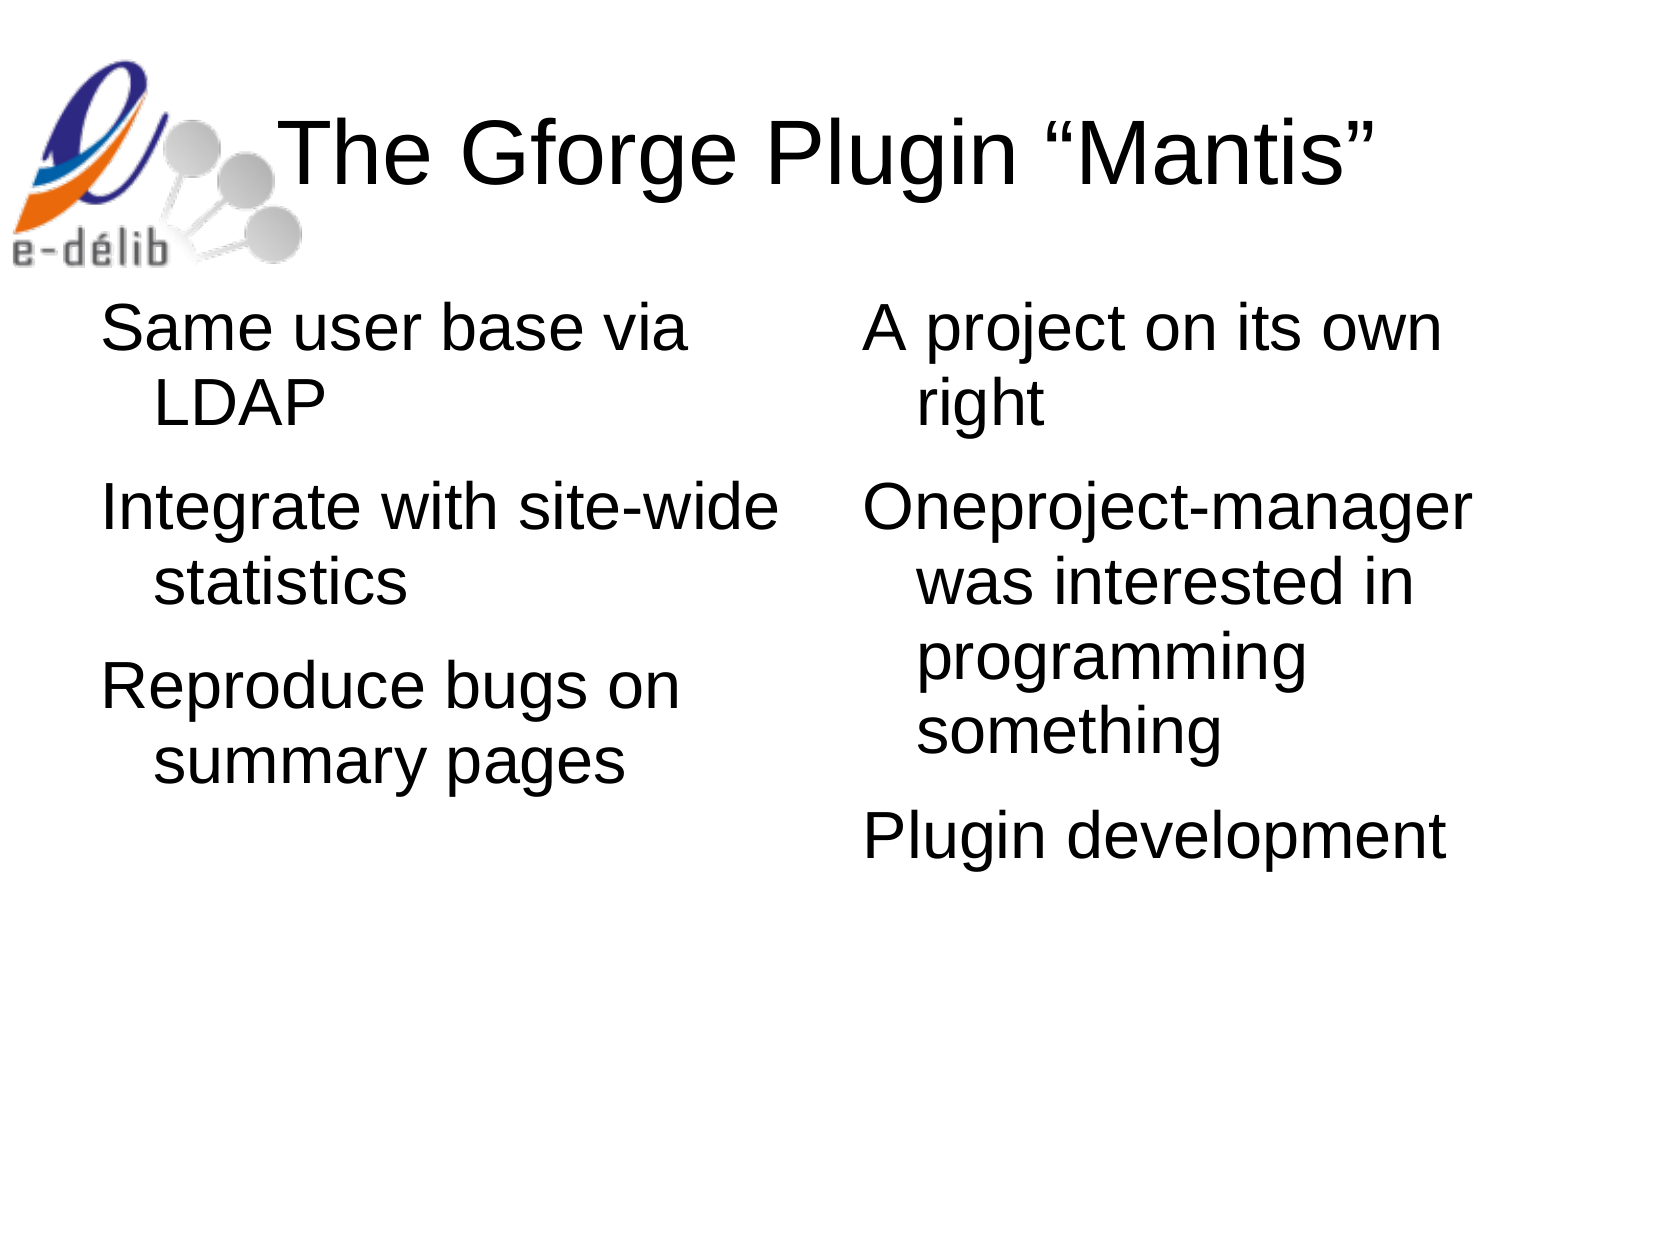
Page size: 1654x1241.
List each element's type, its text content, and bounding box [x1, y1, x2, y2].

list Same user base via LDAP Integrate with site-wide statistics Reproduce bugs on summary pages [82, 290, 809, 1109]
list A project on its own right Oneproject-manager was interested in programming something Plugin development [845, 290, 1572, 1109]
title The Gforge Plugin “Mantis” [82, 49, 1571, 257]
picture [0, 59, 325, 268]
